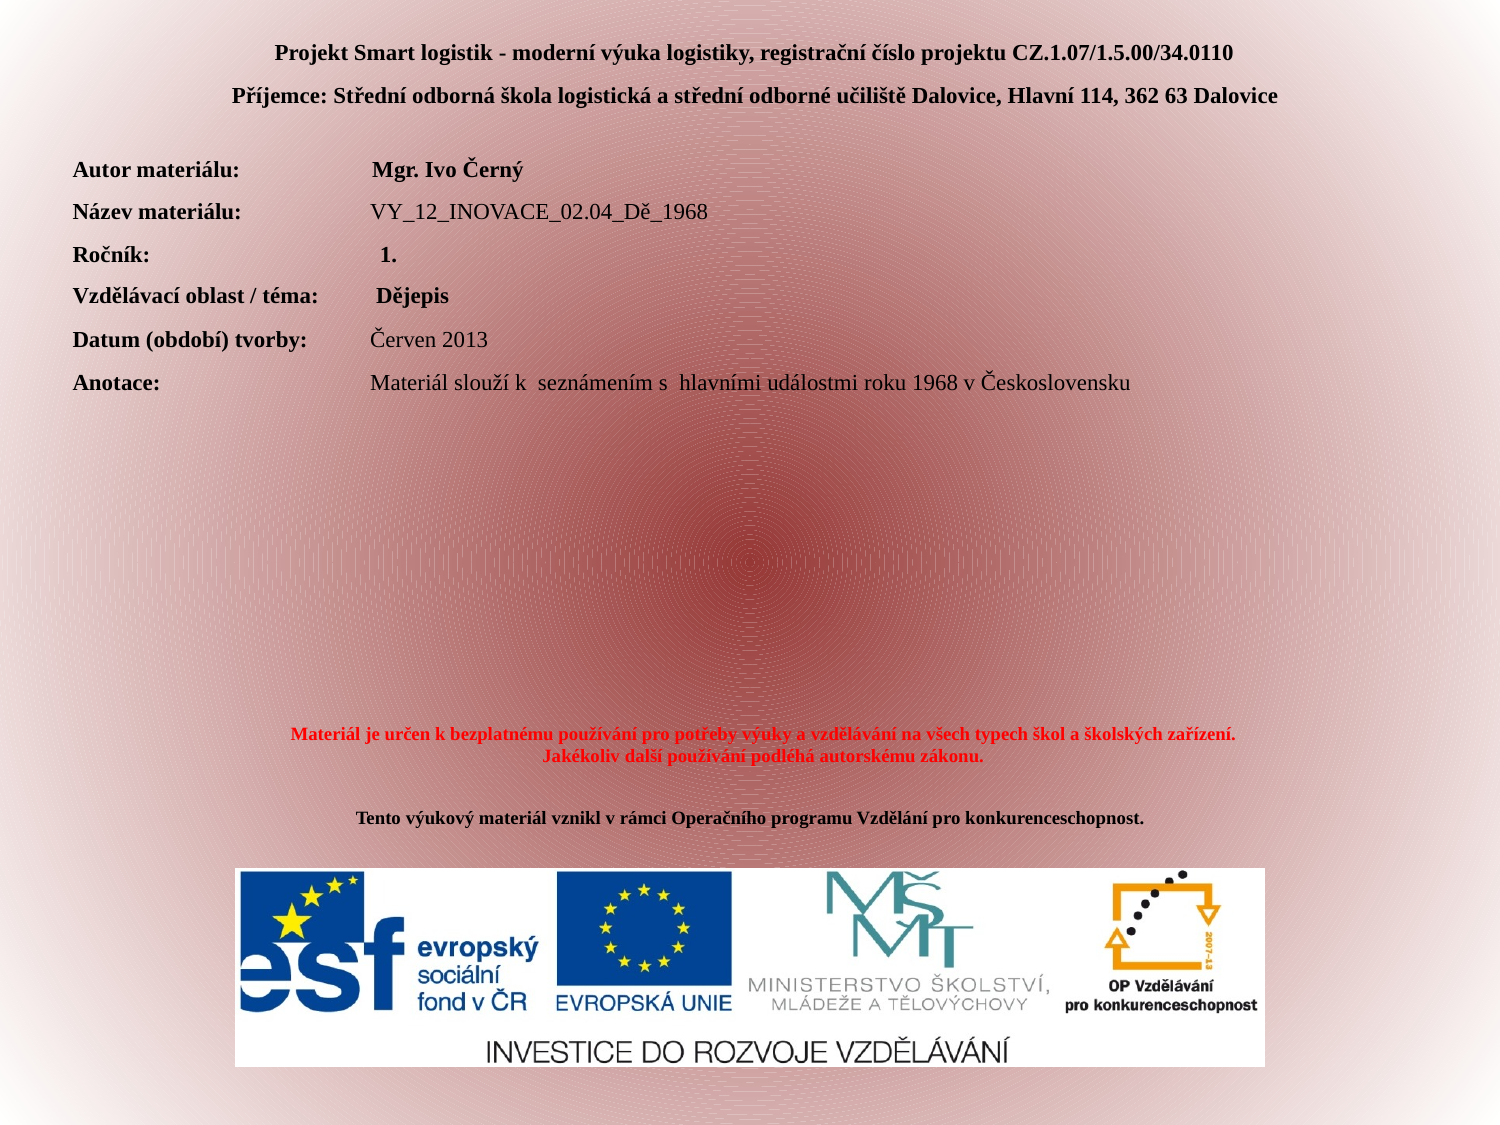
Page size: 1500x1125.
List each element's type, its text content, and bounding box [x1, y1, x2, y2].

text_box VY_12_INOVACE_02.04_Dě_1968 [356, 190, 1314, 232]
text_box Příjemce: Střední odborná škola logistická a střední odborné učiliště Dalovice, Hlavní 114, 362 63 Dalovice [218, 73, 1299, 115]
text_box Tento výukový materiál vznikl v rámci Operačního programu Vzdělání pro konkurenceschopnost. [129, 798, 1371, 836]
text_box Datum (období) tvorby: [58, 318, 325, 360]
text_box Materiál slouží k seznámením s hlavními událostmi roku 1968 v Československu [356, 360, 1271, 402]
text_box Ročník: 1. [58, 232, 453, 273]
text_box Název materiálu: [58, 190, 341, 232]
picture [235, 868, 1265, 1067]
text_box Červen 2013 [356, 318, 703, 360]
text_box Vzdělávací oblast / téma: Dějepis [58, 273, 1299, 316]
text_box Anotace: [58, 360, 198, 402]
text_box Materiál je určen k bezplatnému používání pro potřeby výuky a vzdělávání na všech typech škol a školských zařízení. Jakékoliv další používání podléhá autorskému zákonu. [0, 714, 1500, 774]
text_box Autor materiálu: Mgr. Ivo Černý [58, 147, 764, 190]
text_box Projekt Smart logistik - moderní výuka logistiky, registrační číslo projektu CZ.1.07/1.5.00/34.0110 [260, 30, 1447, 73]
